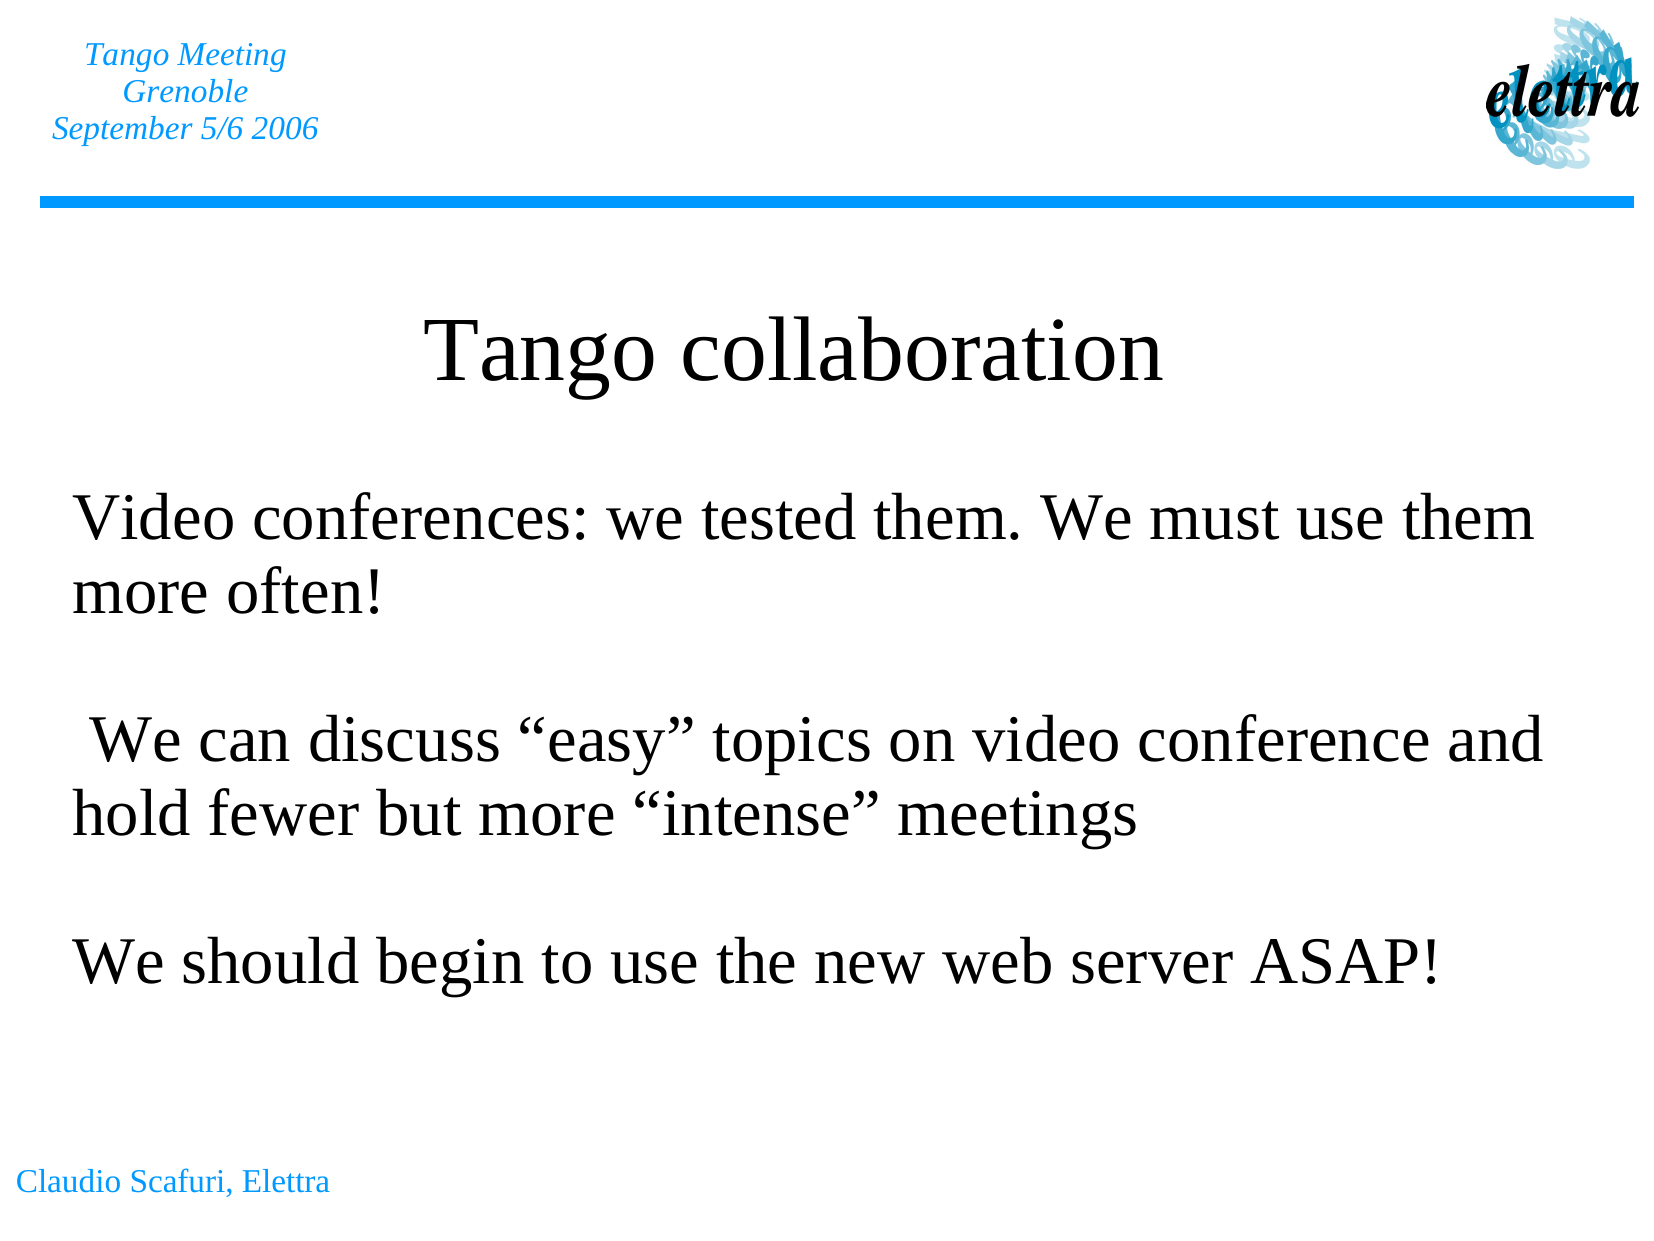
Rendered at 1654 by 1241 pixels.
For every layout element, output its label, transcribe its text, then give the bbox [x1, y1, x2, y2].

subtitle Video conferences: we tested them. We must use them more often! We can discuss “easy” topics on video conference and hold fewer but more “intense” meetings We should begin to use the new web server ASAP! [72, 436, 1556, 1042]
picture [1486, 16, 1639, 169]
title Tango collaboration [88, 246, 1501, 436]
